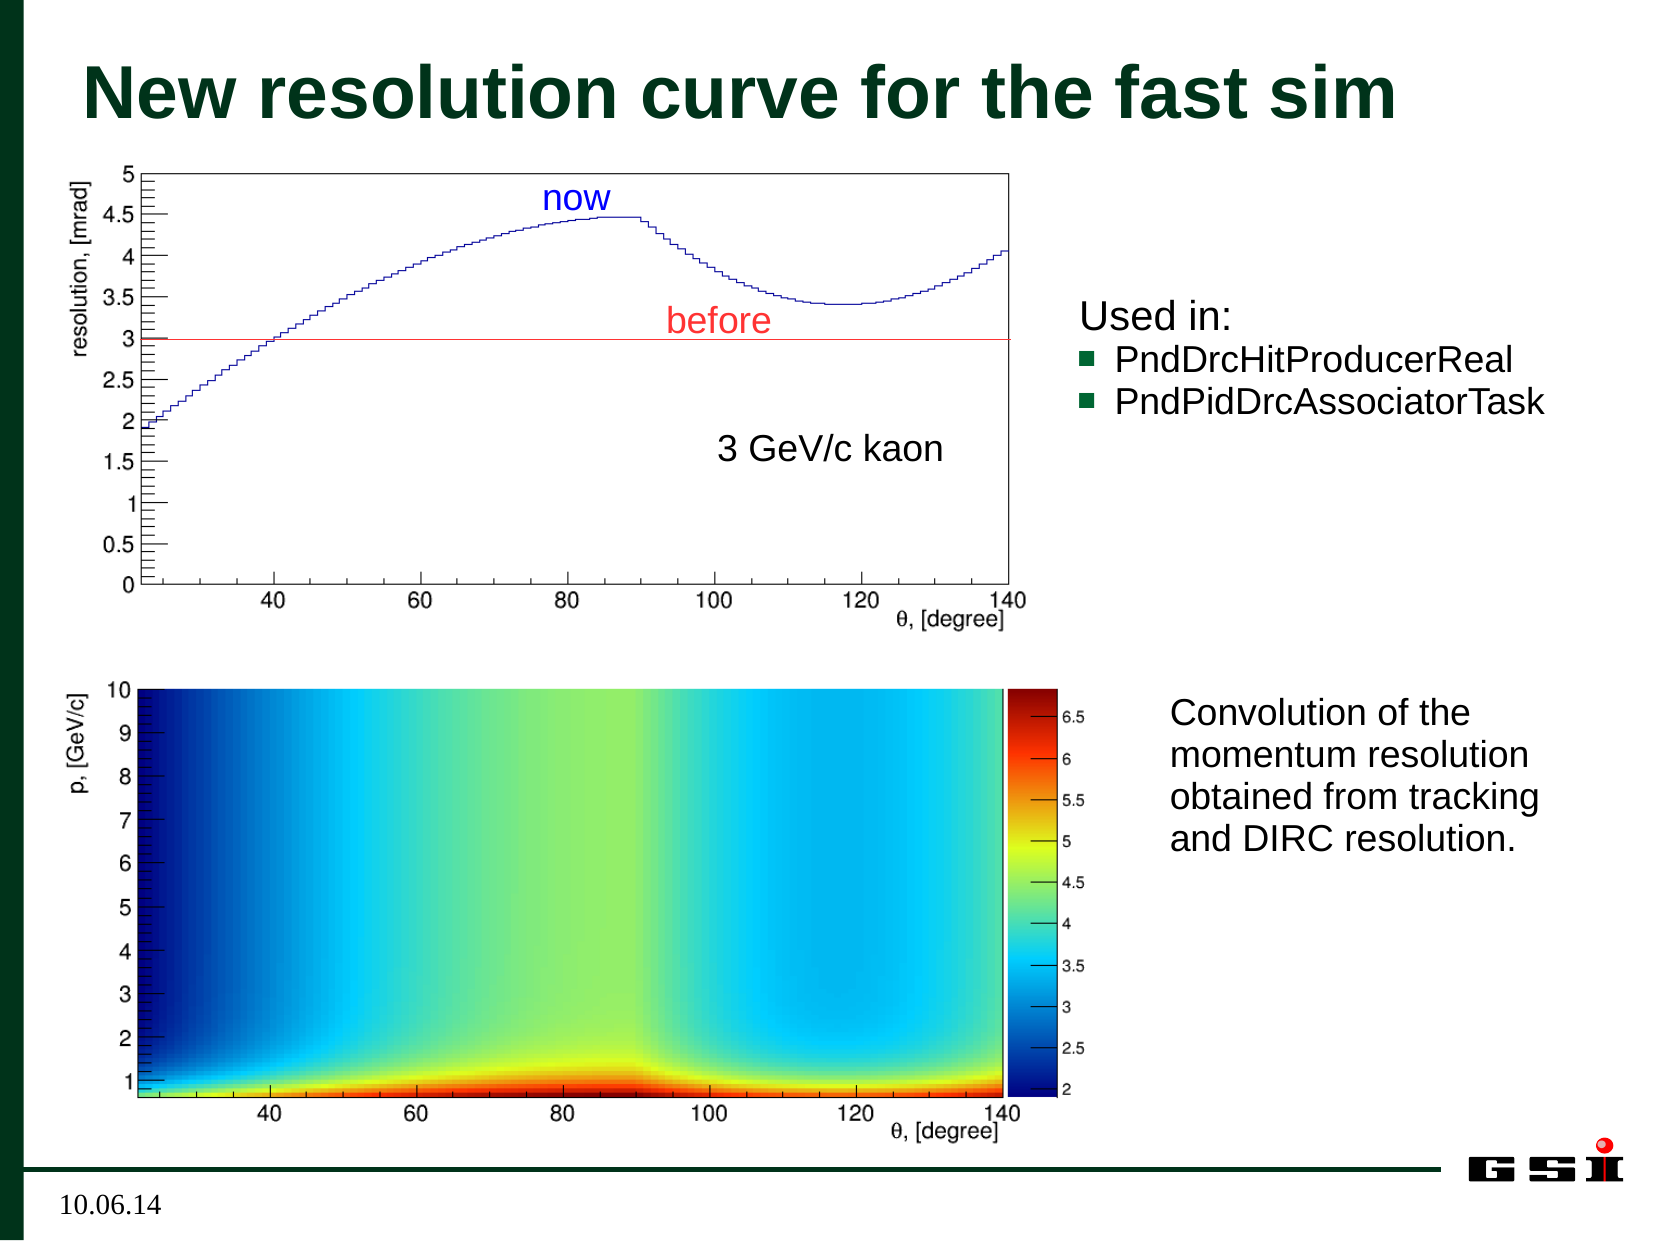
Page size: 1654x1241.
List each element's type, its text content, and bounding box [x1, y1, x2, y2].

text_box before [595, 300, 811, 343]
picture [33, 122, 1117, 636]
text_box now [471, 175, 687, 219]
picture [1464, 1132, 1626, 1193]
picture [30, 638, 1111, 1149]
text_box 3 GeV/c kaon [702, 420, 991, 496]
title New resolution curve for the fast sim [82, 23, 1571, 162]
text_box Used in: PndDrcHitProducerReal PndPidDrcAssociatorTask [1064, 285, 1606, 431]
text_box Convolution of the momentum resolution obtained from tracking and DIRC resolution. [1155, 683, 1576, 867]
